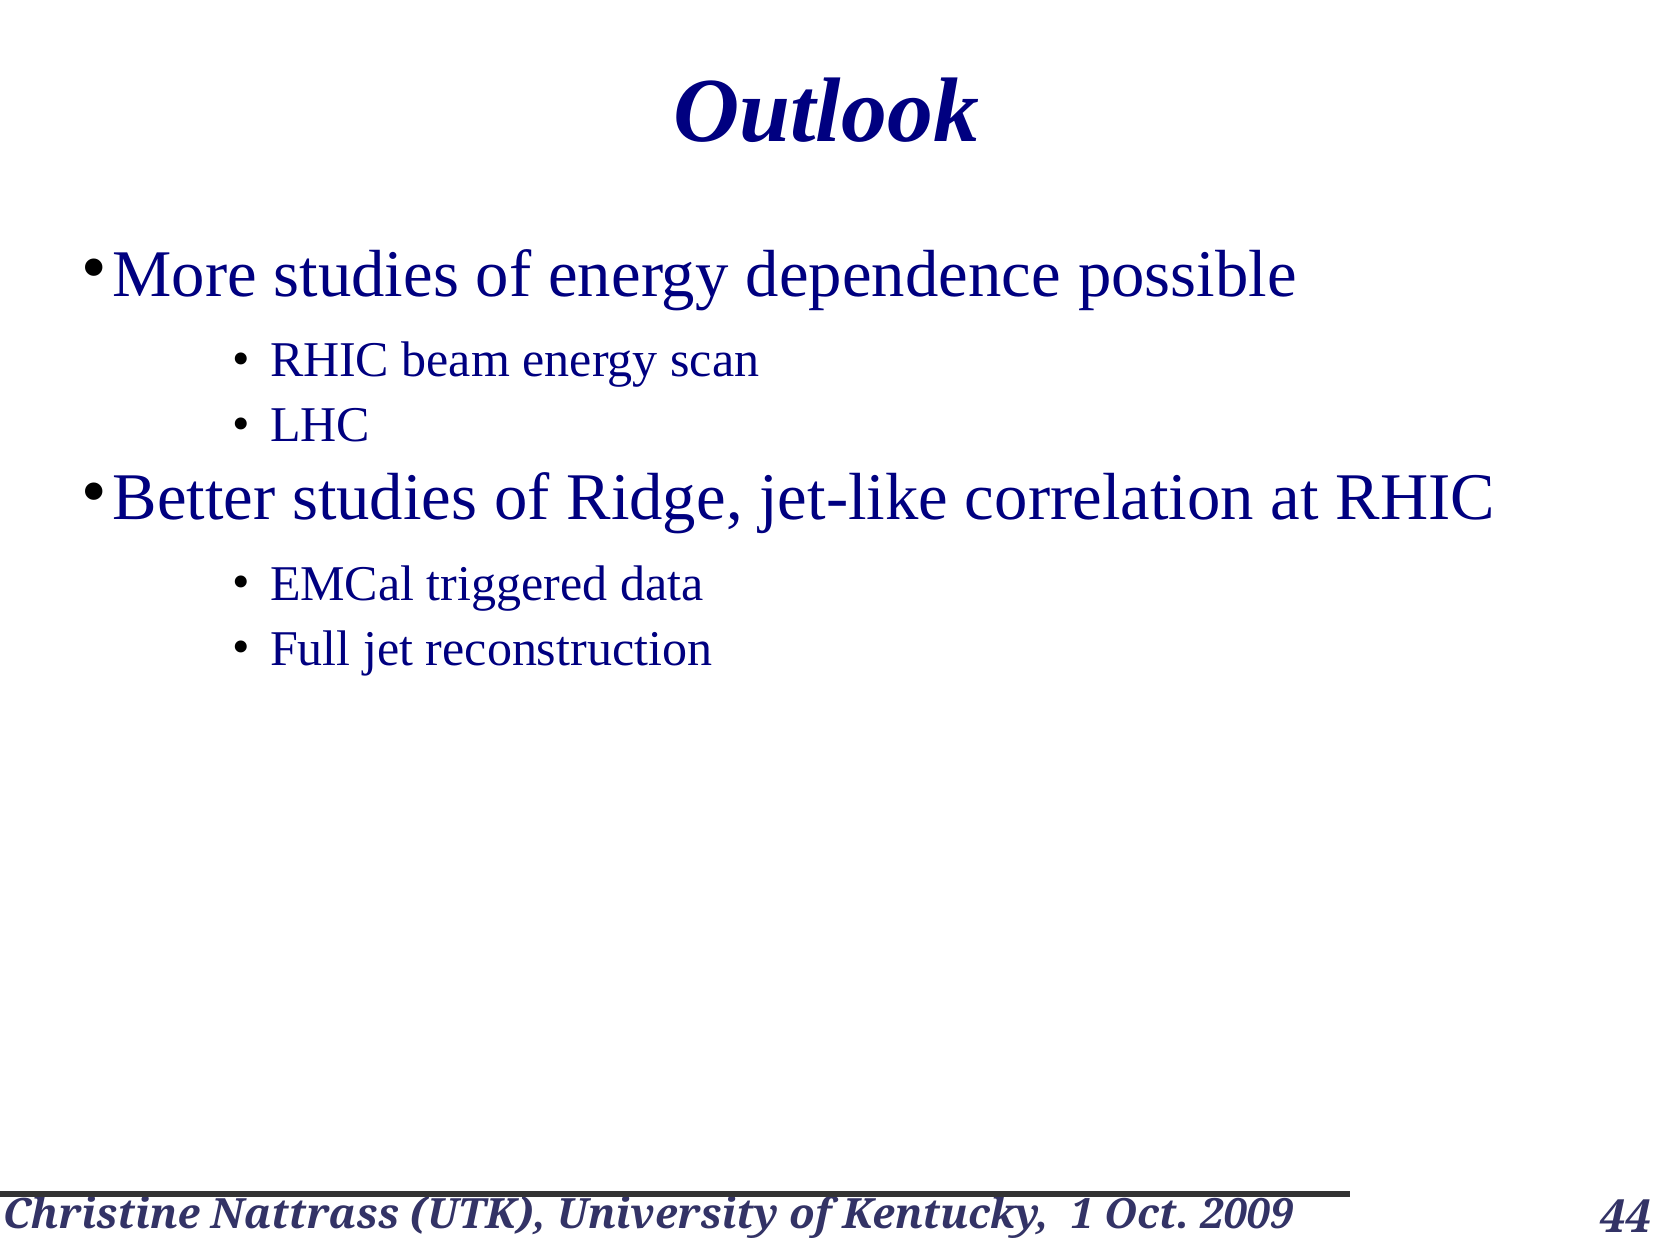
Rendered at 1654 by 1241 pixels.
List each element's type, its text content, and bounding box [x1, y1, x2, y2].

title Outlook [82, 9, 1571, 202]
list More studies of energy dependence possible RHIC beam energy scan LHC Better studies of Ridge, jet-like correlation at RHIC EMCal triggered data Full jet reconstruction [82, 231, 1571, 1035]
